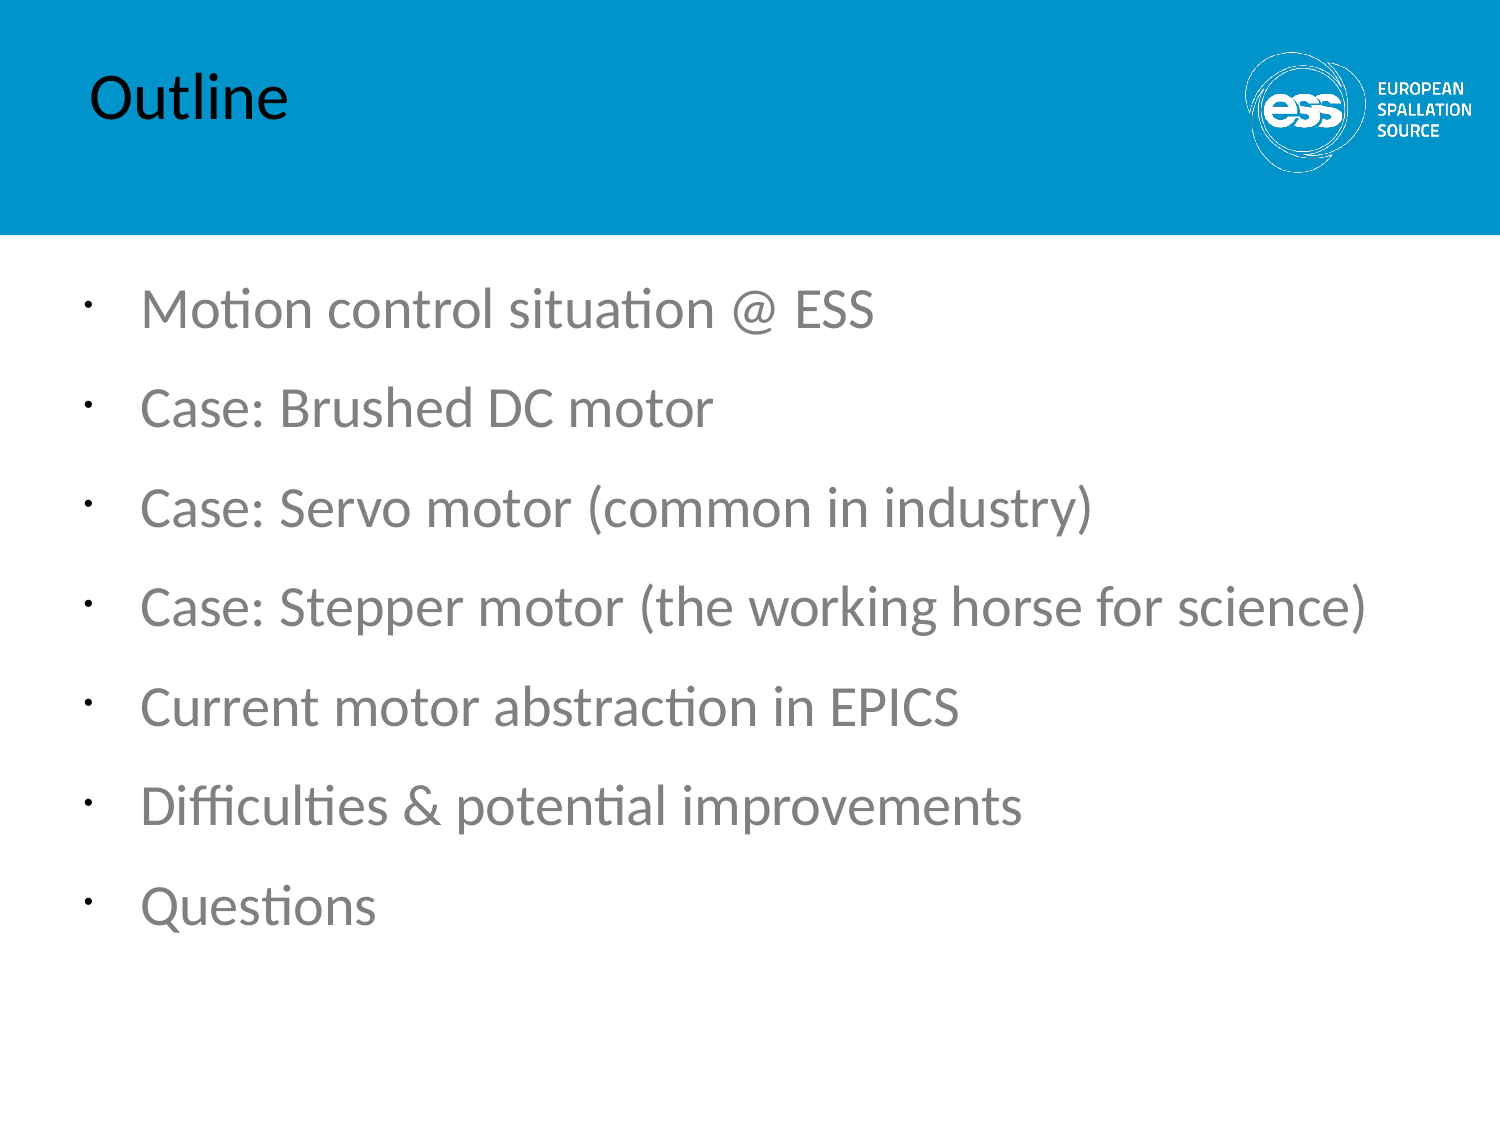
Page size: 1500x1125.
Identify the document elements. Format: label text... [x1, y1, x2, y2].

picture [1432, 125, 1438, 136]
picture [1418, 104, 1423, 115]
picture [1389, 104, 1393, 115]
picture [1423, 83, 1430, 94]
picture [1379, 83, 1385, 94]
picture [1454, 83, 1458, 94]
picture [1264, 94, 1342, 127]
picture [1443, 86, 1450, 93]
picture [1409, 104, 1415, 115]
picture [1398, 109, 1406, 115]
picture [1436, 104, 1444, 115]
picture [1400, 83, 1407, 94]
list Motion control situation @ ESS Case: Brushed DC motor Case: Servo motor (common in industry) Case: Stepper motor (the working horse for science) Current motor abstraction in EPICS Difficulties & potential improvements Questions [69, 262, 1420, 1081]
picture [1422, 125, 1428, 134]
title Outline [75, 45, 1247, 233]
